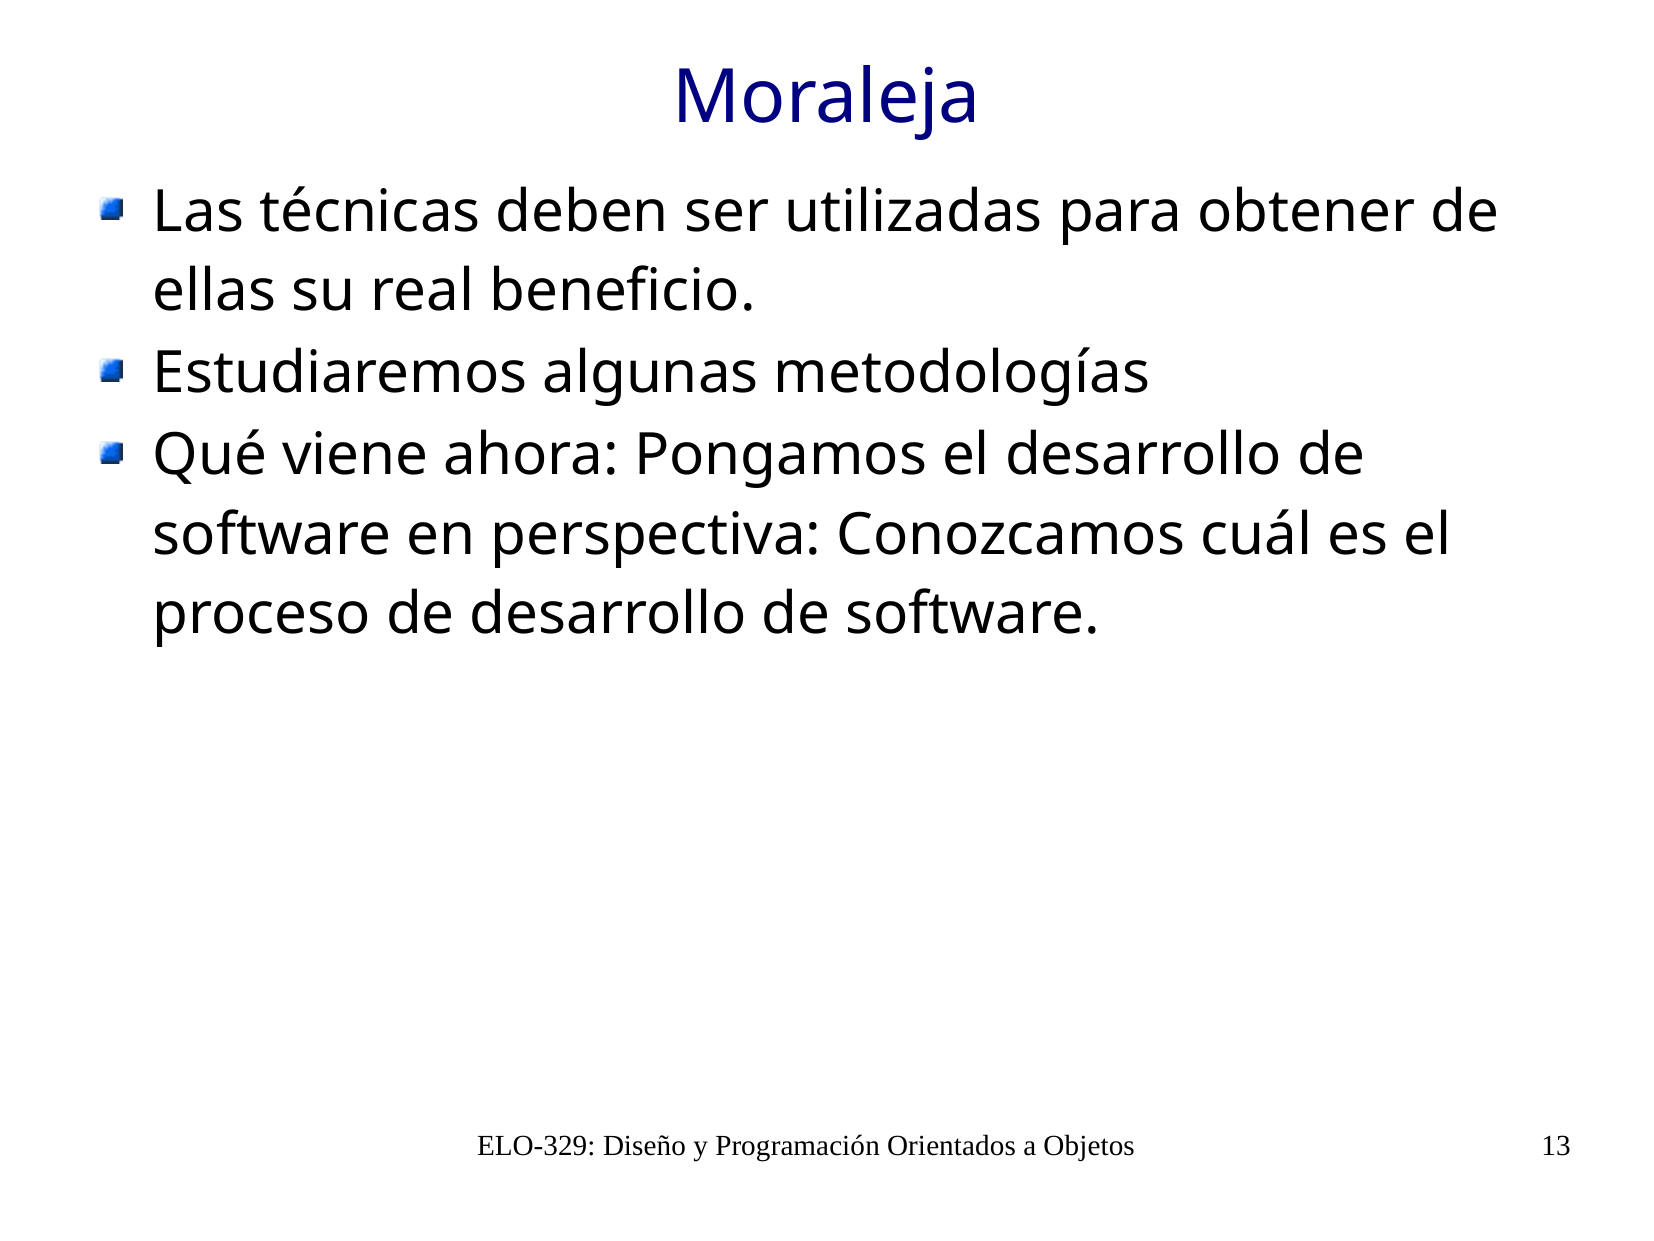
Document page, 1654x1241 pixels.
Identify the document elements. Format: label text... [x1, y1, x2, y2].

title Moraleja [82, 45, 1571, 143]
list Las técnicas deben ser utilizadas para obtener de ellas su real beneficio. Estudiaremos algunas metodologías Qué viene ahora: Pongamos el desarrollo de software en perspectiva: Conozcamos cuál es el proceso de desarrollo de software. [81, 169, 1571, 988]
